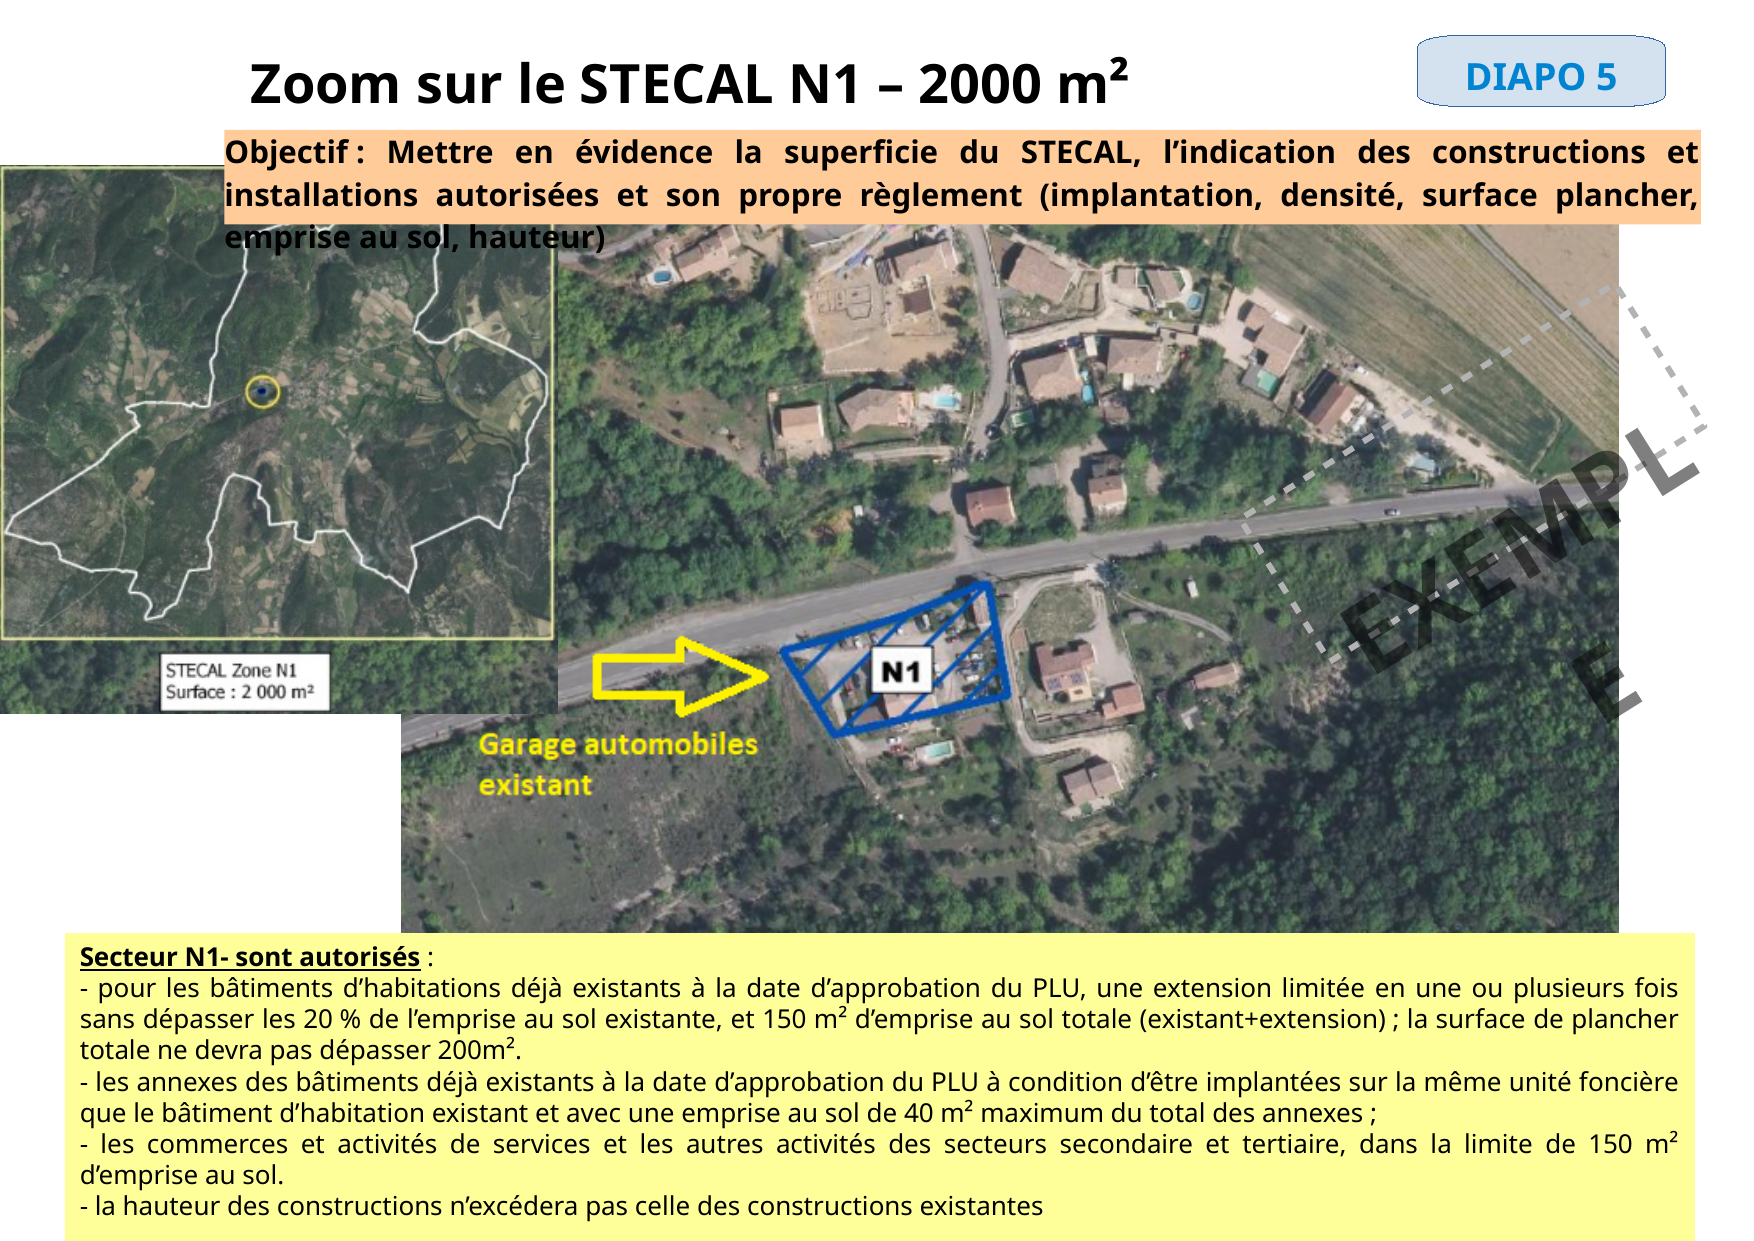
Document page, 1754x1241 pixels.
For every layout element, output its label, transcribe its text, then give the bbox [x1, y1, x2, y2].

text_box Objectif : Mettre en évidence la superficie du STECAL, l’indication des constructions et installations autorisées et son propre règlement (implantation, densité, surface plancher, emprise au sol, hauteur) [224, 129, 1701, 225]
text_box Secteur N1- sont autorisés : - pour les bâtiments d’habitations déjà existants à la date d’approbation du PLU, une extension limitée en une ou plusieurs fois sans dépasser les 20 % de l’emprise au sol existante, et 150 m² d’emprise au sol totale (existant+extension) ; la surface de plancher totale ne devra pas dépasser 200m². - les annexes des bâtiments déjà existants à la date d’approbation du PLU à condition d’être implantées sur la même unité foncière que le bâtiment d’habitation existant et avec une emprise au sol de 40 m² maximum du total des annexes ; - les commerces et activités de services et les autres activités des secteurs secondaire et tertiaire, dans la limite de 150 m² d’emprise au sol. - la hauteur des constructions n’excédera pas celle des constructions existantes [64, 933, 1695, 1217]
title Zoom sur le STECAL N1 – 2000 m² [153, 56, 1229, 140]
text_box DIAPO 5 [1417, 35, 1666, 107]
picture [0, 165, 1619, 933]
text_box EXEMPLE [1240, 283, 1705, 662]
